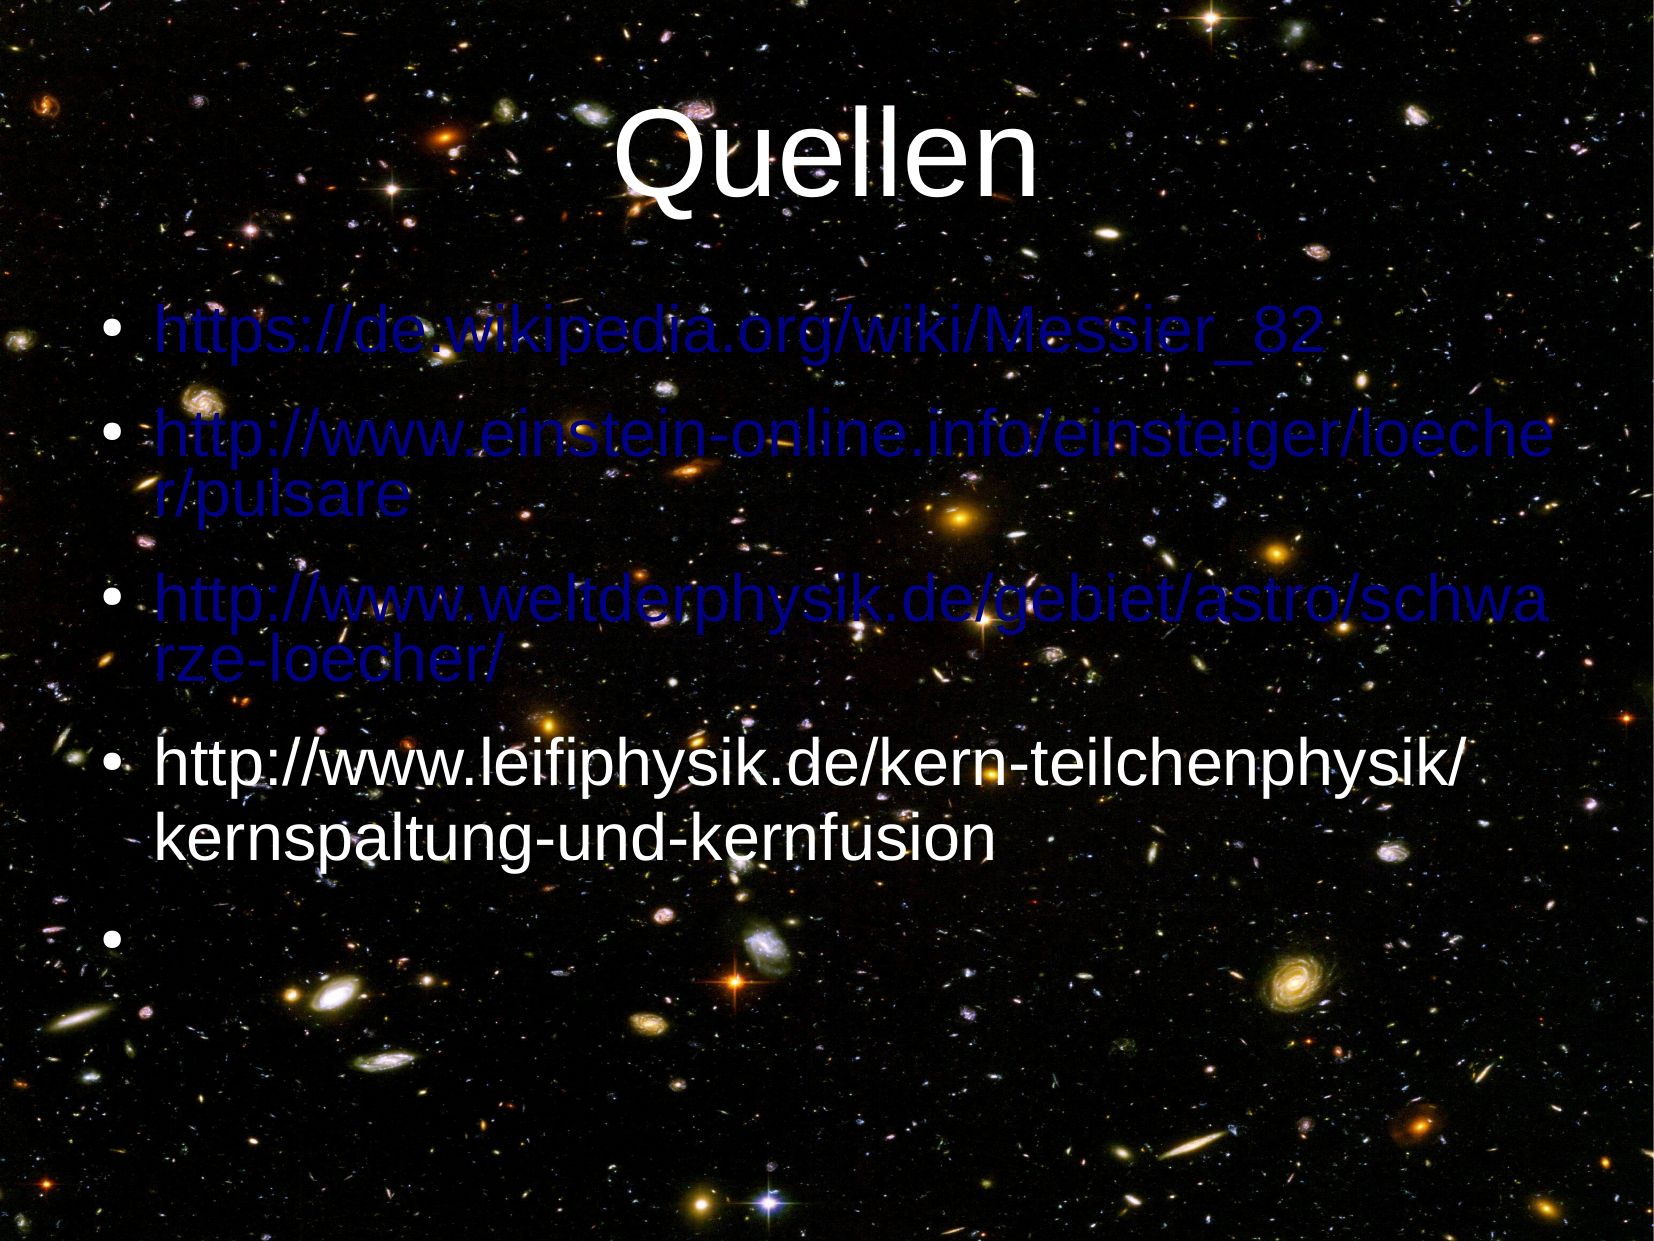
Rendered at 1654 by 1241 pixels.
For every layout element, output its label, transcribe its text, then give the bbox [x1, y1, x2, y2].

title Quellen [82, 49, 1571, 257]
picture [0, 0, 1654, 1241]
list https://de.wikipedia.org/wiki/Messier_82 http://www.einstein-online.info/einsteiger/loecher/pulsare http://www.weltderphysik.de/gebiet/astro/schwarze-loecher/ http://www.leifiphysik.de/kern-teilchenphysik/kernspaltung-und-kernfusion [82, 291, 1571, 1111]
